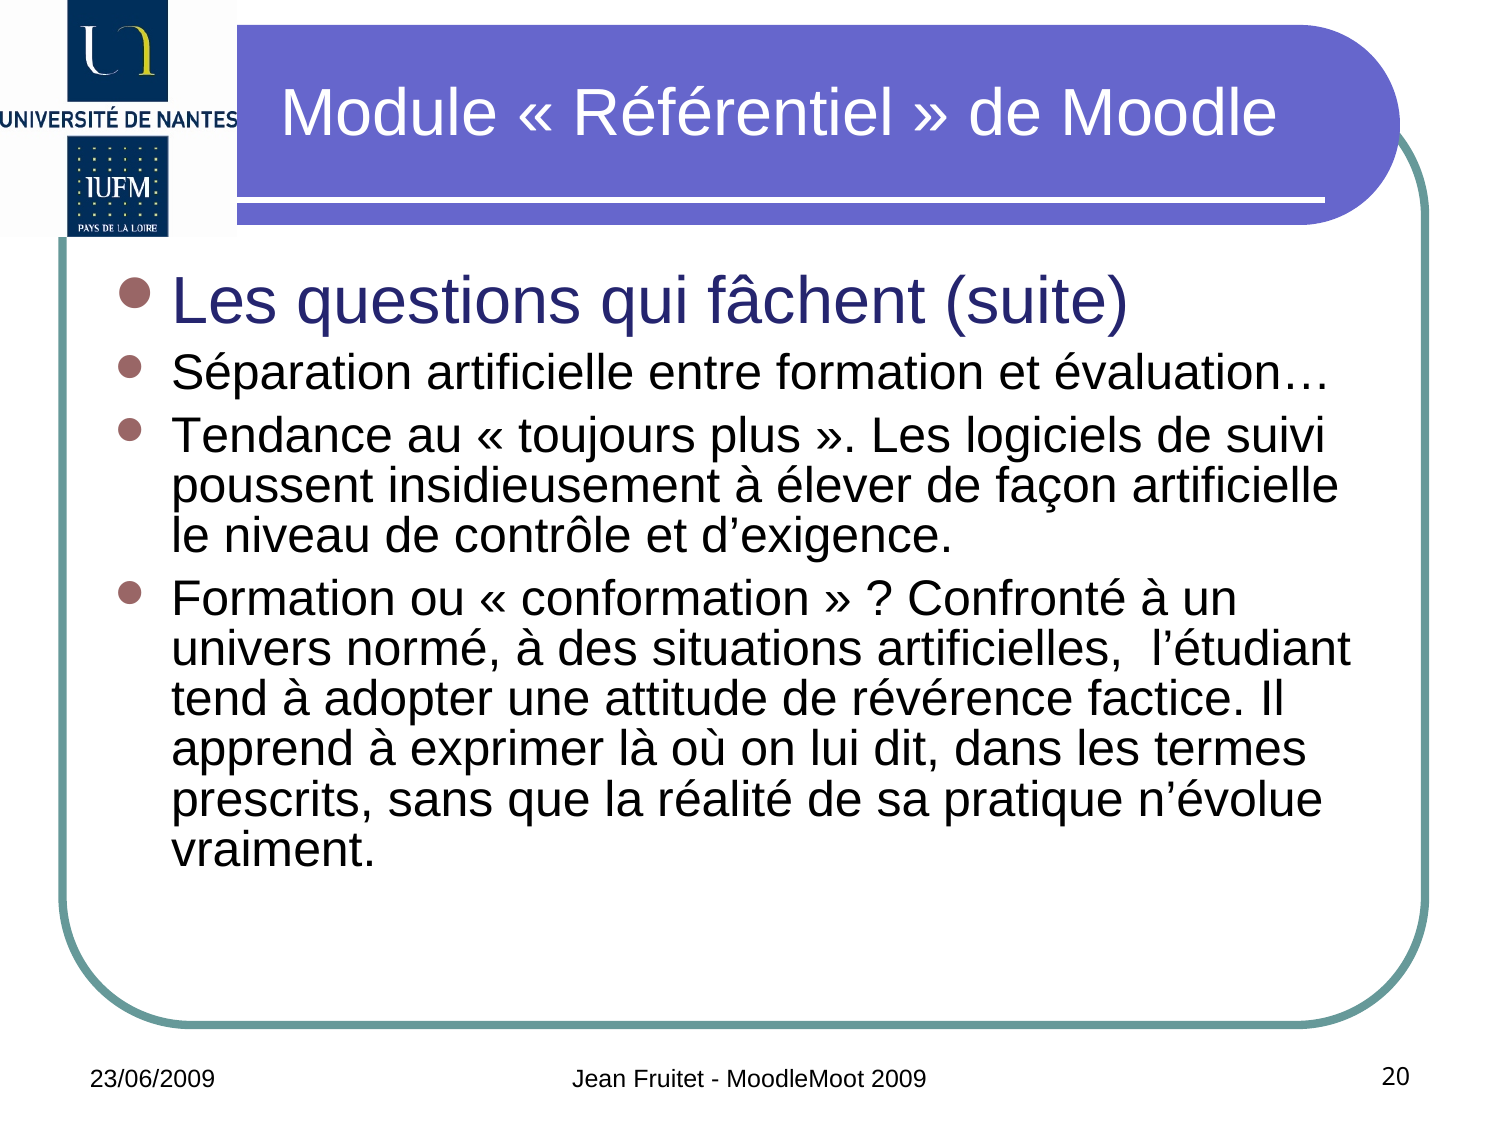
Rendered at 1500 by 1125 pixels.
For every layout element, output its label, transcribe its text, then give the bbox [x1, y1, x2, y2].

title Module « Référentiel » de Moodle [265, 37, 1365, 188]
list Les questions qui fâchent (suite) Séparation artificielle entre formation et évaluation… Tendance au « toujours plus ». Les logiciels de suivi poussent insidieusement à élever de façon artificielle le niveau de contrôle et d’exigence. Formation ou « conformation » ? Confronté à un univers normé, à des situations artificielles, l’étudiant tend à adopter une attitude de révérence factice. Il apprend à exprimer là où on lui dit, dans les termes prescrits, sans que la réalité de sa pratique n’évolue vraiment. [99, 262, 1388, 988]
picture [0, 0, 237, 237]
